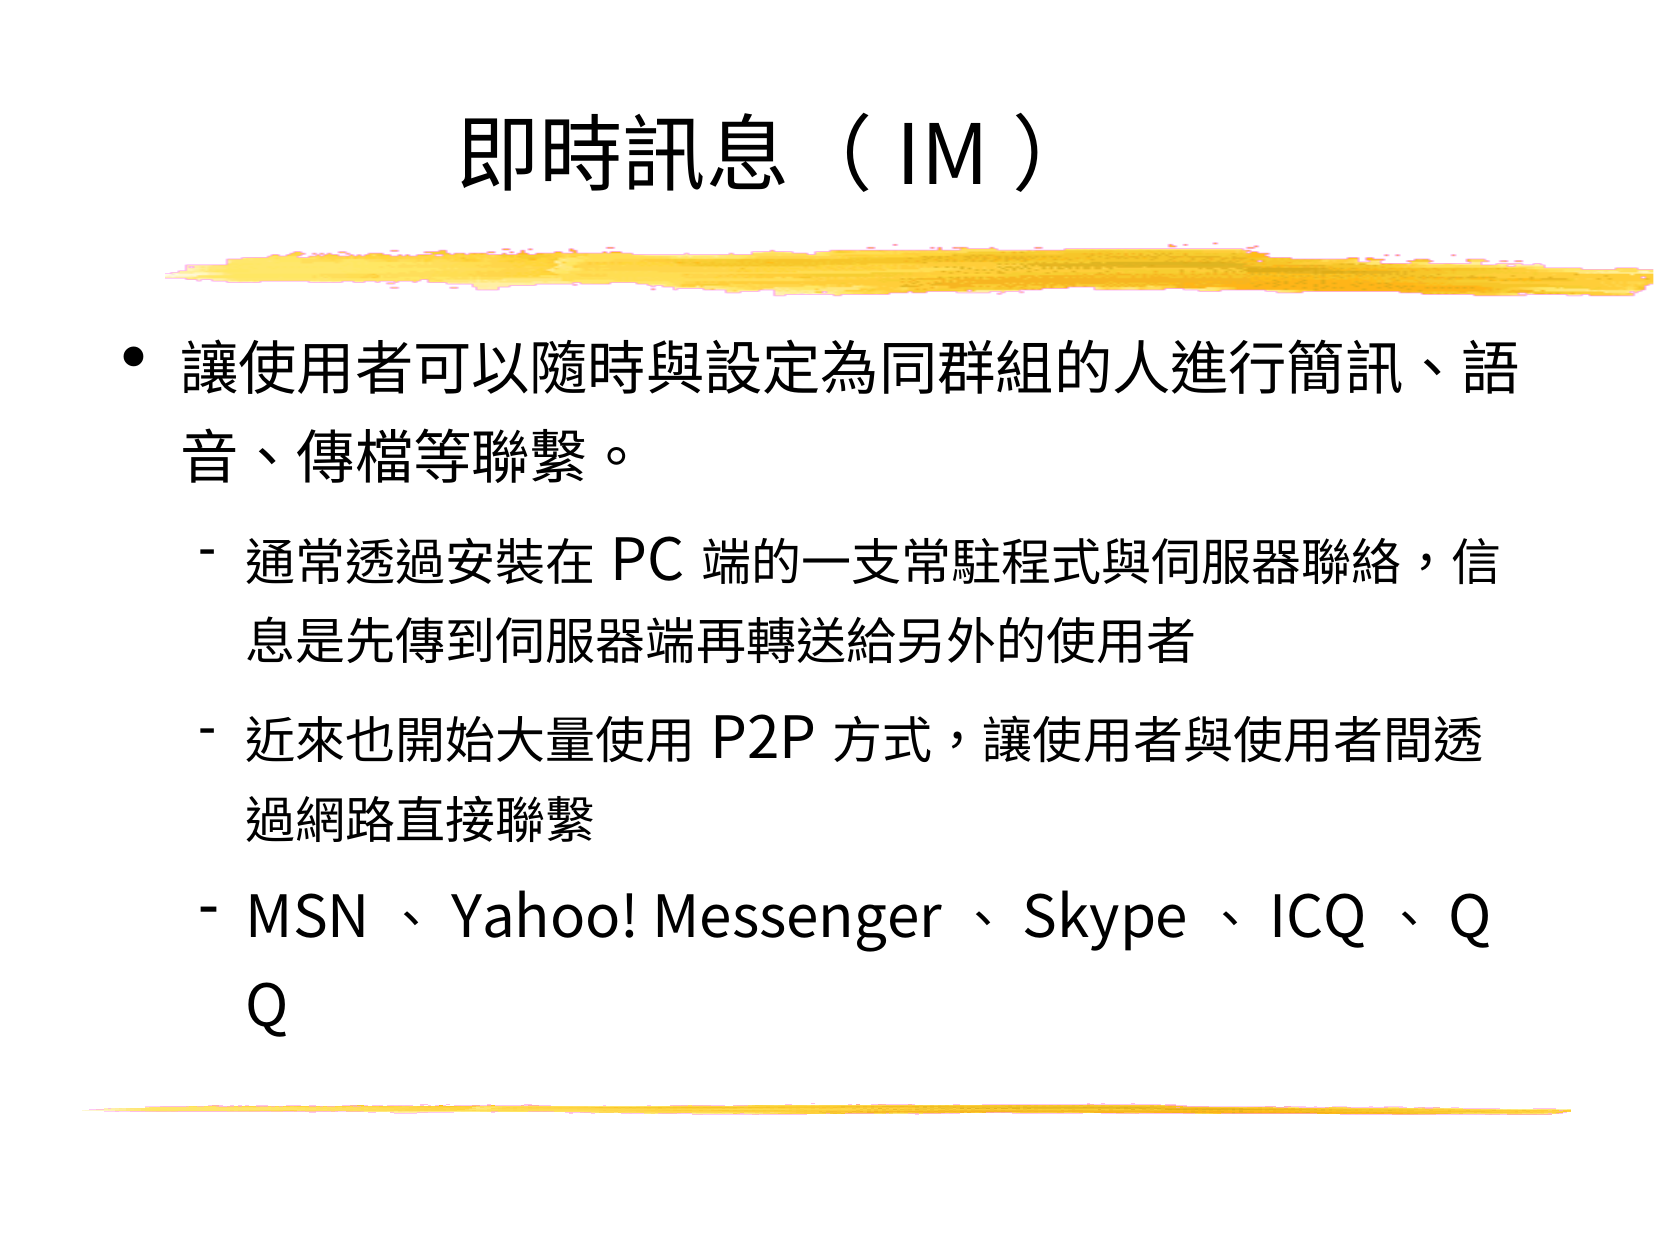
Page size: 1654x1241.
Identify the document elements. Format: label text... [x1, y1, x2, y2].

picture [82, 1102, 1571, 1117]
picture [165, 237, 1654, 308]
title 即時訊息（IM） [73, 41, 1479, 249]
list 讓使用者可以隨時與設定為同群組的人進行簡訊、語音、傳檔等聯繫。 通常透過安裝在PC端的一支常駐程式與伺服器聯絡，信息是先傳到伺服器端再轉送給另外的使用者 近來也開始大量使用P2P方式，讓使用者與使用者間透過網路直接聯繫 MSN、Yahoo! Messenger、Skype、ICQ、QQ [124, 316, 1530, 1061]
